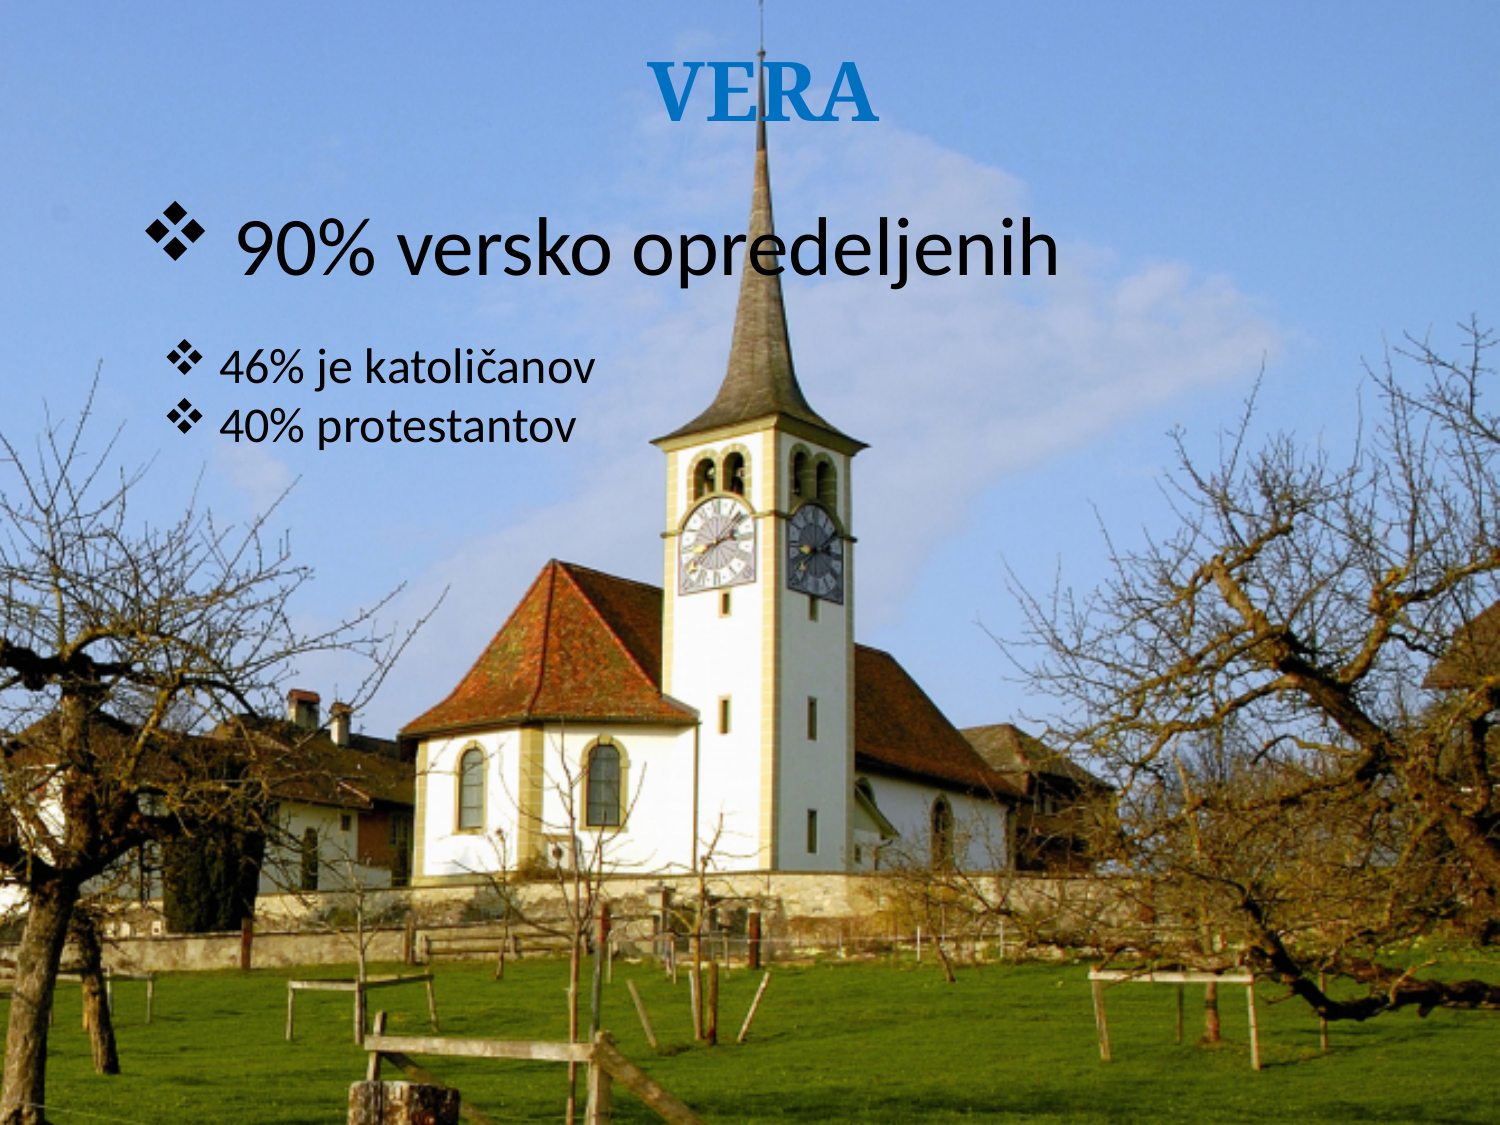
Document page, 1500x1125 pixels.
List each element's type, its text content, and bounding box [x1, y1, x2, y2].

text_box 40% protestantov [147, 385, 632, 461]
text_box 90% versko opredeljenih [123, 184, 1376, 300]
text_box 46% je katoličanov [147, 326, 1128, 402]
picture [0, 0, 1500, 1125]
text_box vera [88, 31, 1439, 219]
